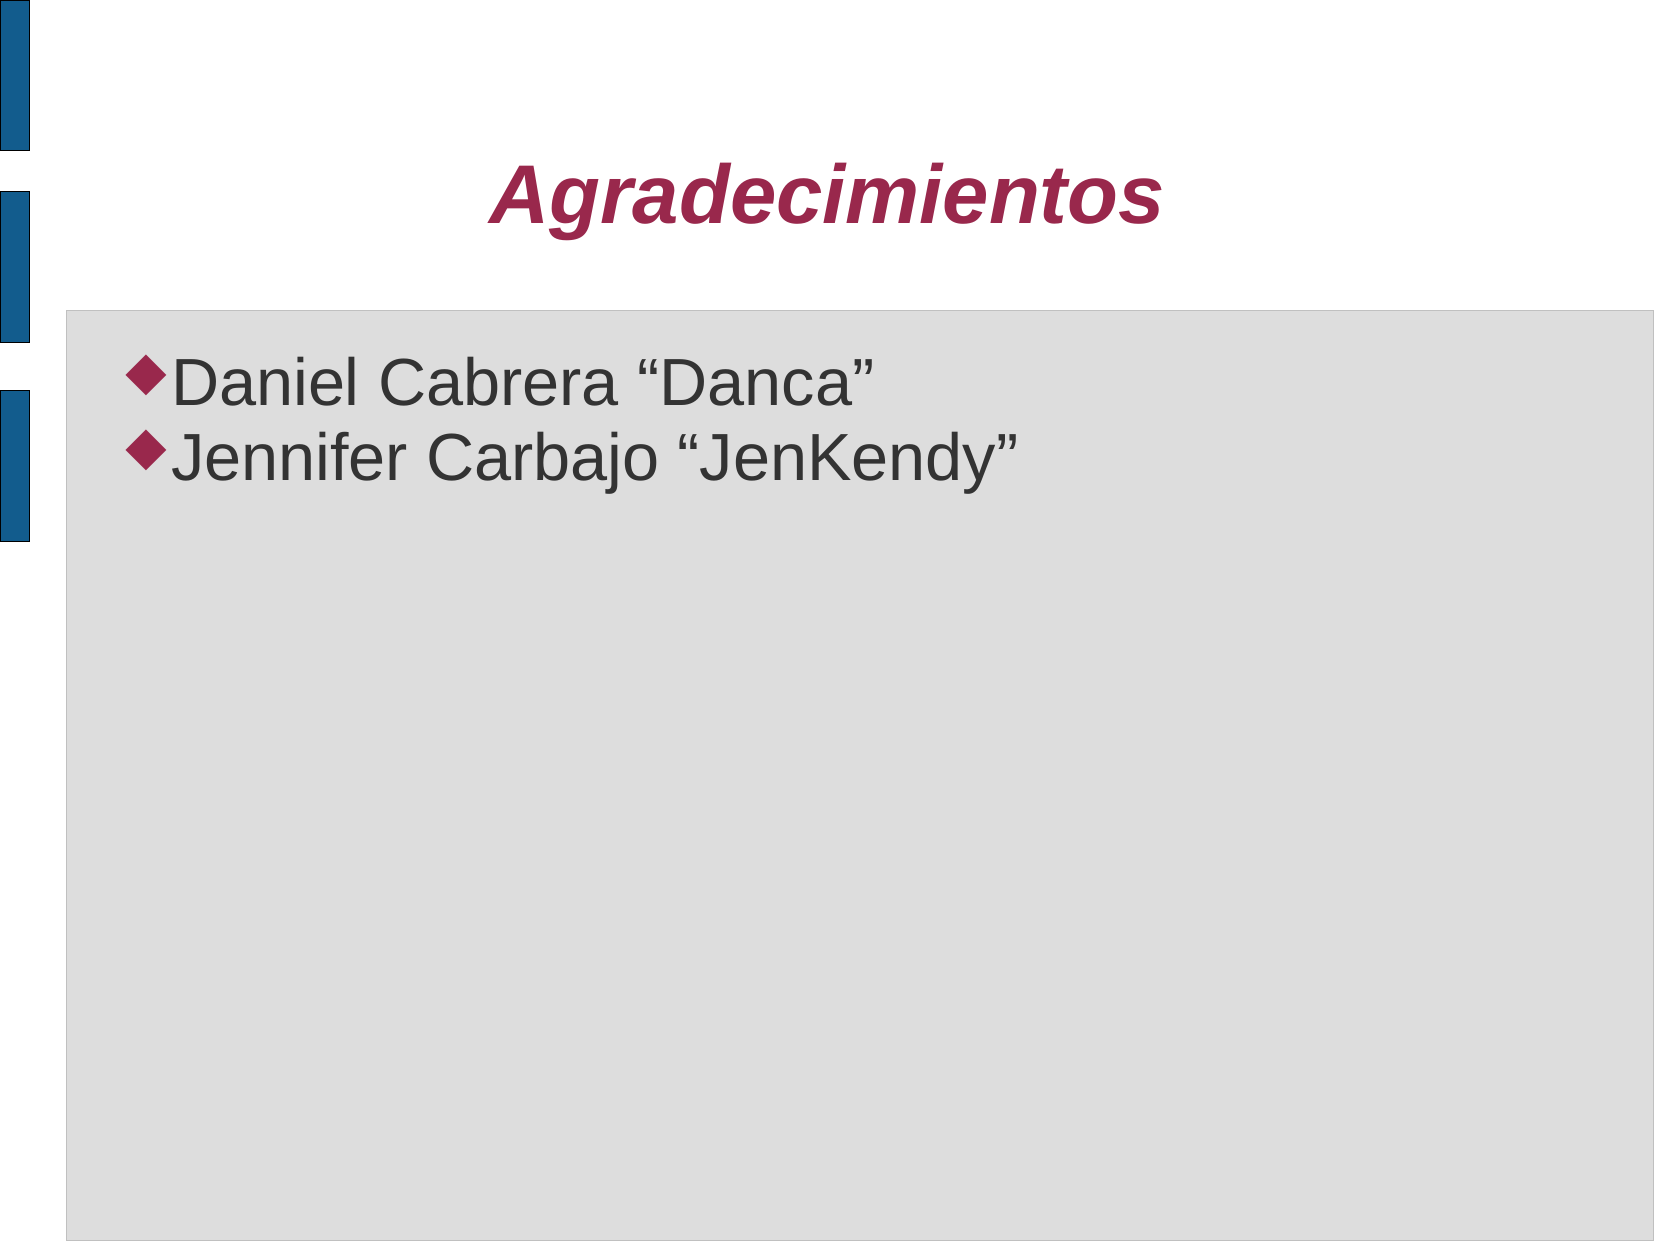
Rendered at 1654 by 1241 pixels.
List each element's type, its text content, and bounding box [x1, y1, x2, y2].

title Agradecimientos [121, 98, 1534, 291]
list Daniel Cabrera “Danca” Jennifer Carbajo “JenKendy” [121, 344, 1534, 1149]
